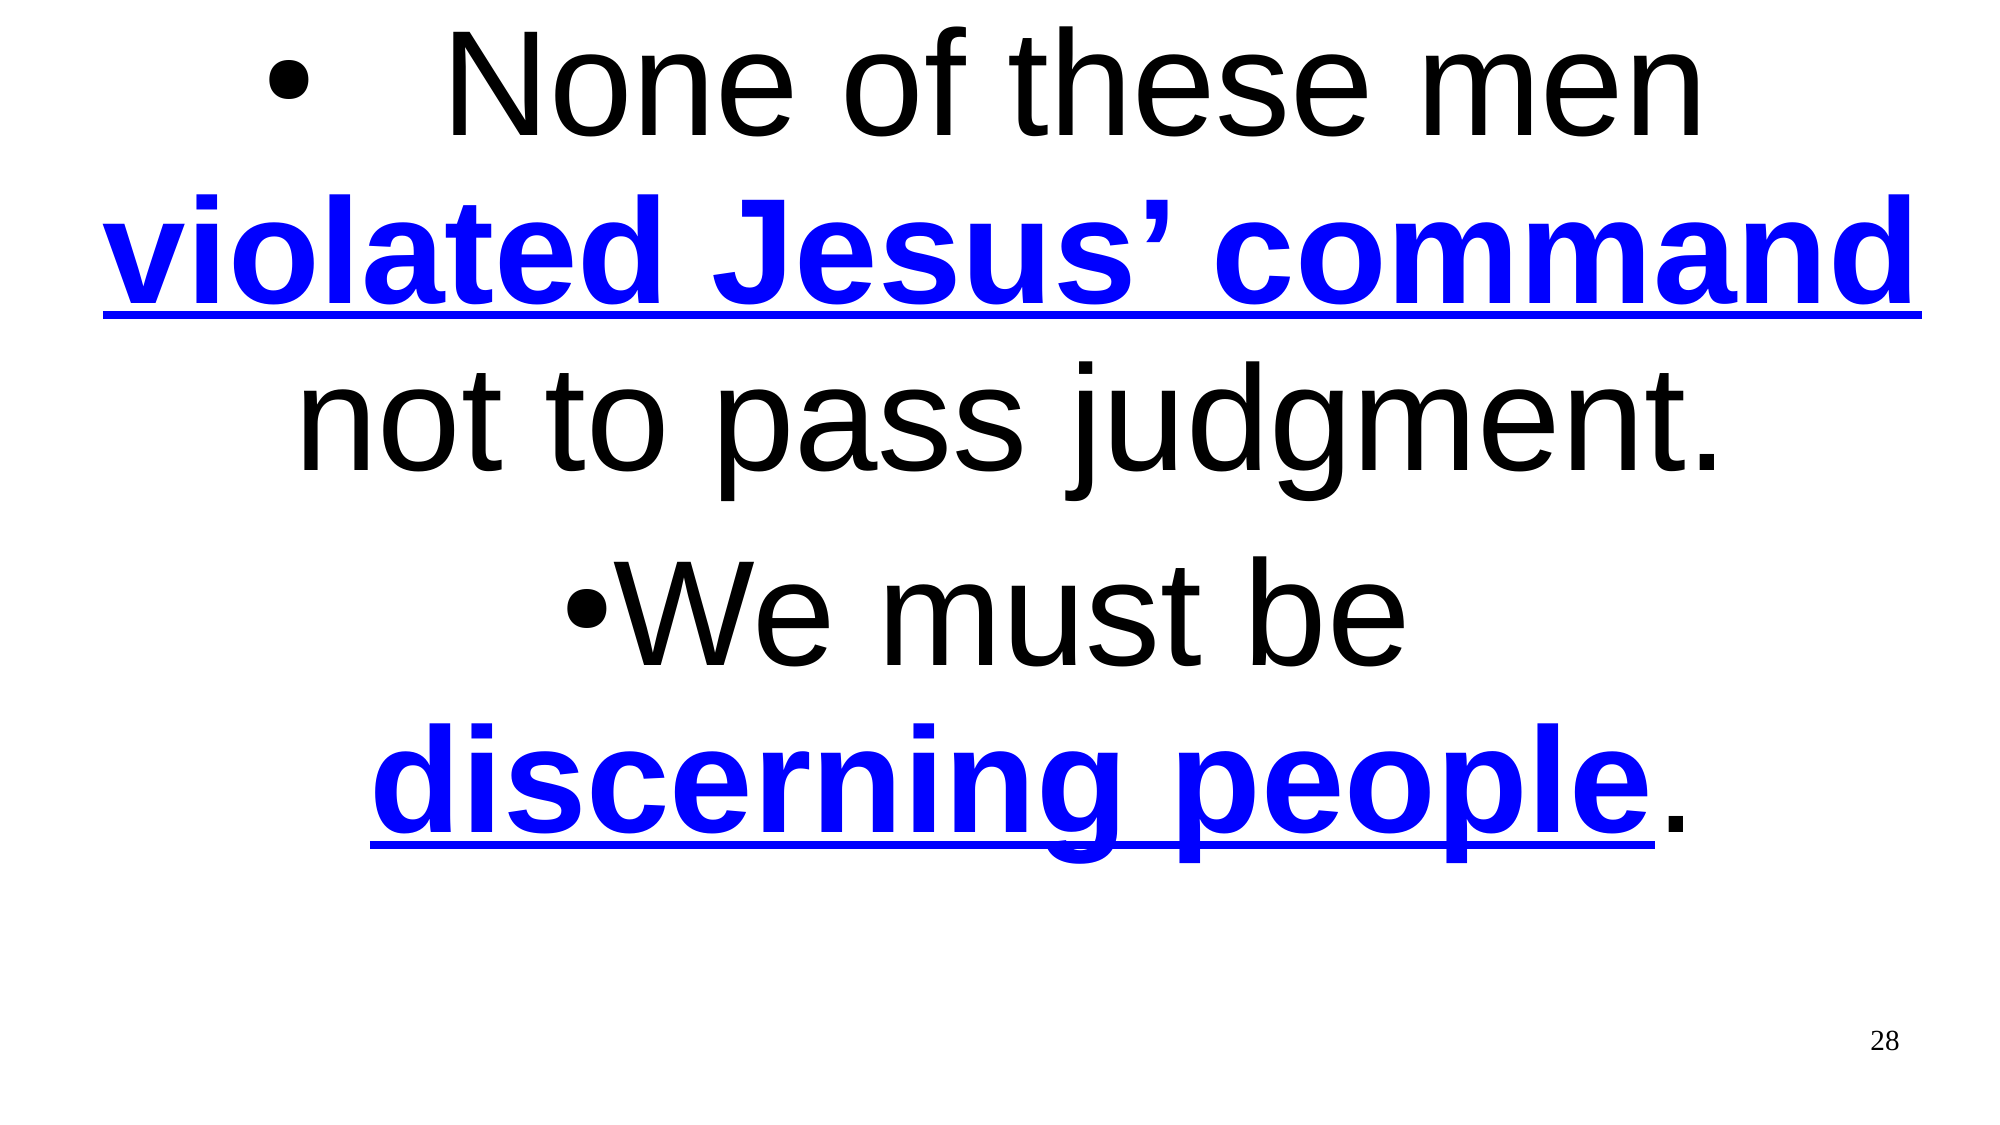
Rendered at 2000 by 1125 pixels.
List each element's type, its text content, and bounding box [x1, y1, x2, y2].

list None of these men violated Jesus’ command not to pass judgment. We must be discerning people. [0, 0, 1996, 1123]
